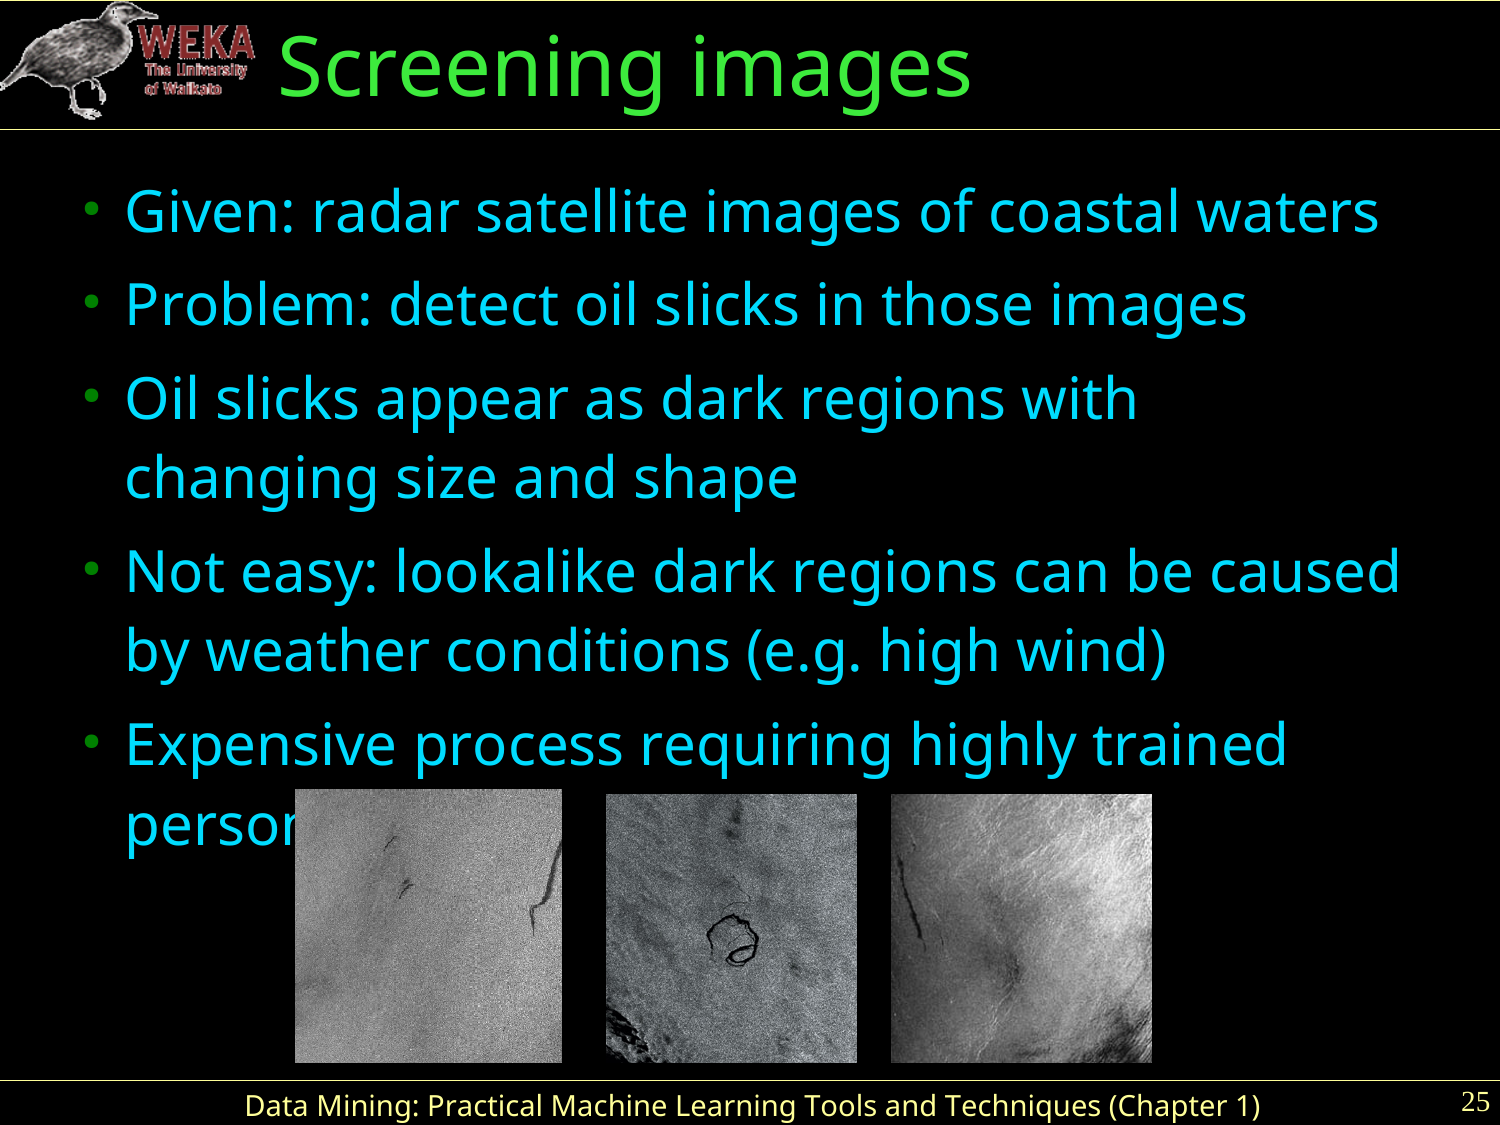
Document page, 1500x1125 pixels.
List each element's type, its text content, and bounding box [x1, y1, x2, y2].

chart [295, 789, 562, 1063]
list Given: radar satellite images of coastal waters Problem: detect oil slicks in those images Oil slicks appear as dark regions with changing size and shape Not easy: lookalike dark regions can be caused by weather conditions (e.g. high wind) Expensive process requiring highly trained personnel [67, 162, 1418, 1093]
title Screening images [263, 0, 1500, 159]
picture [891, 794, 1152, 1063]
picture [606, 794, 857, 1063]
picture [0, 1, 263, 129]
